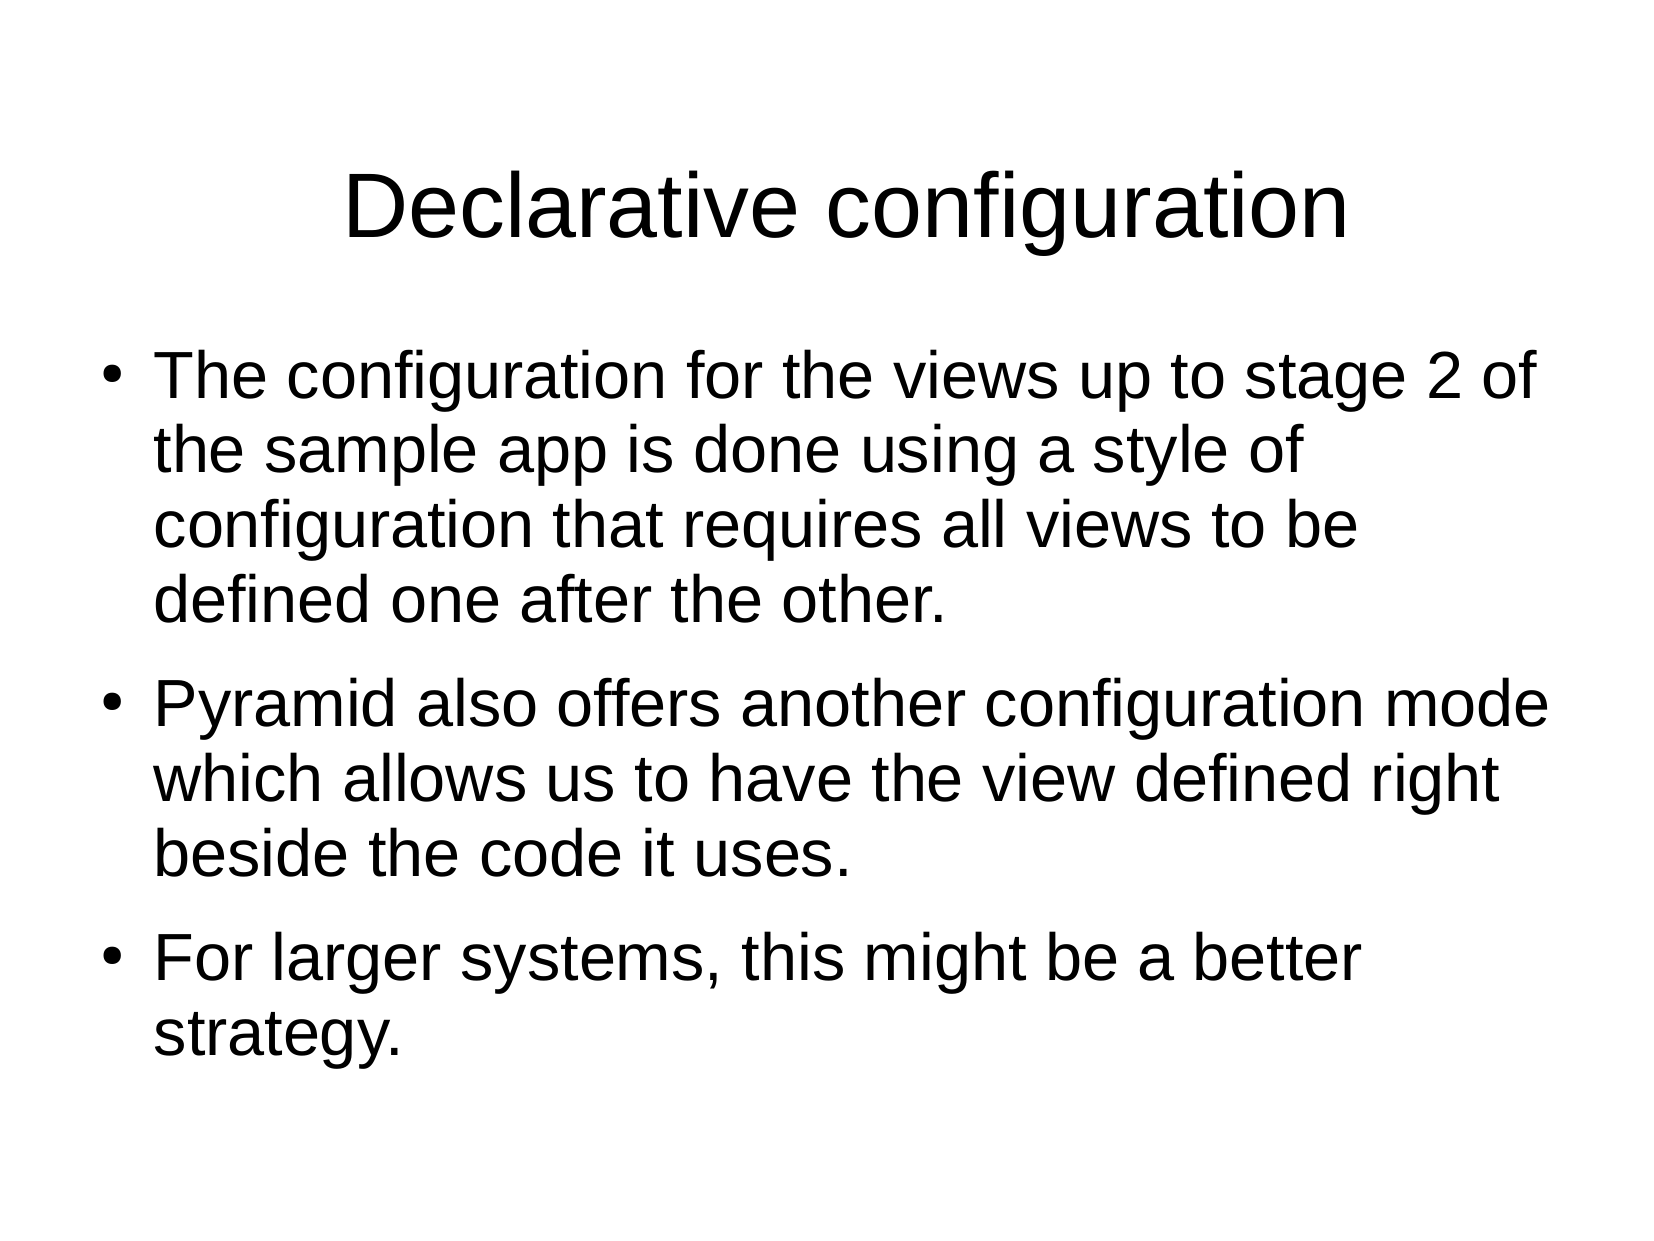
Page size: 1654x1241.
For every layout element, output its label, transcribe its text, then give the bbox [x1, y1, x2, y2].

list The configuration for the views up to stage 2 of the sample app is done using a style of configuration that requires all views to be defined one after the other. Pyramid also offers another configuration mode which allows us to have the view defined right beside the code it uses. For larger systems, this might be a better strategy. [82, 337, 1571, 1157]
title Declarative configuration [82, 112, 1612, 301]
